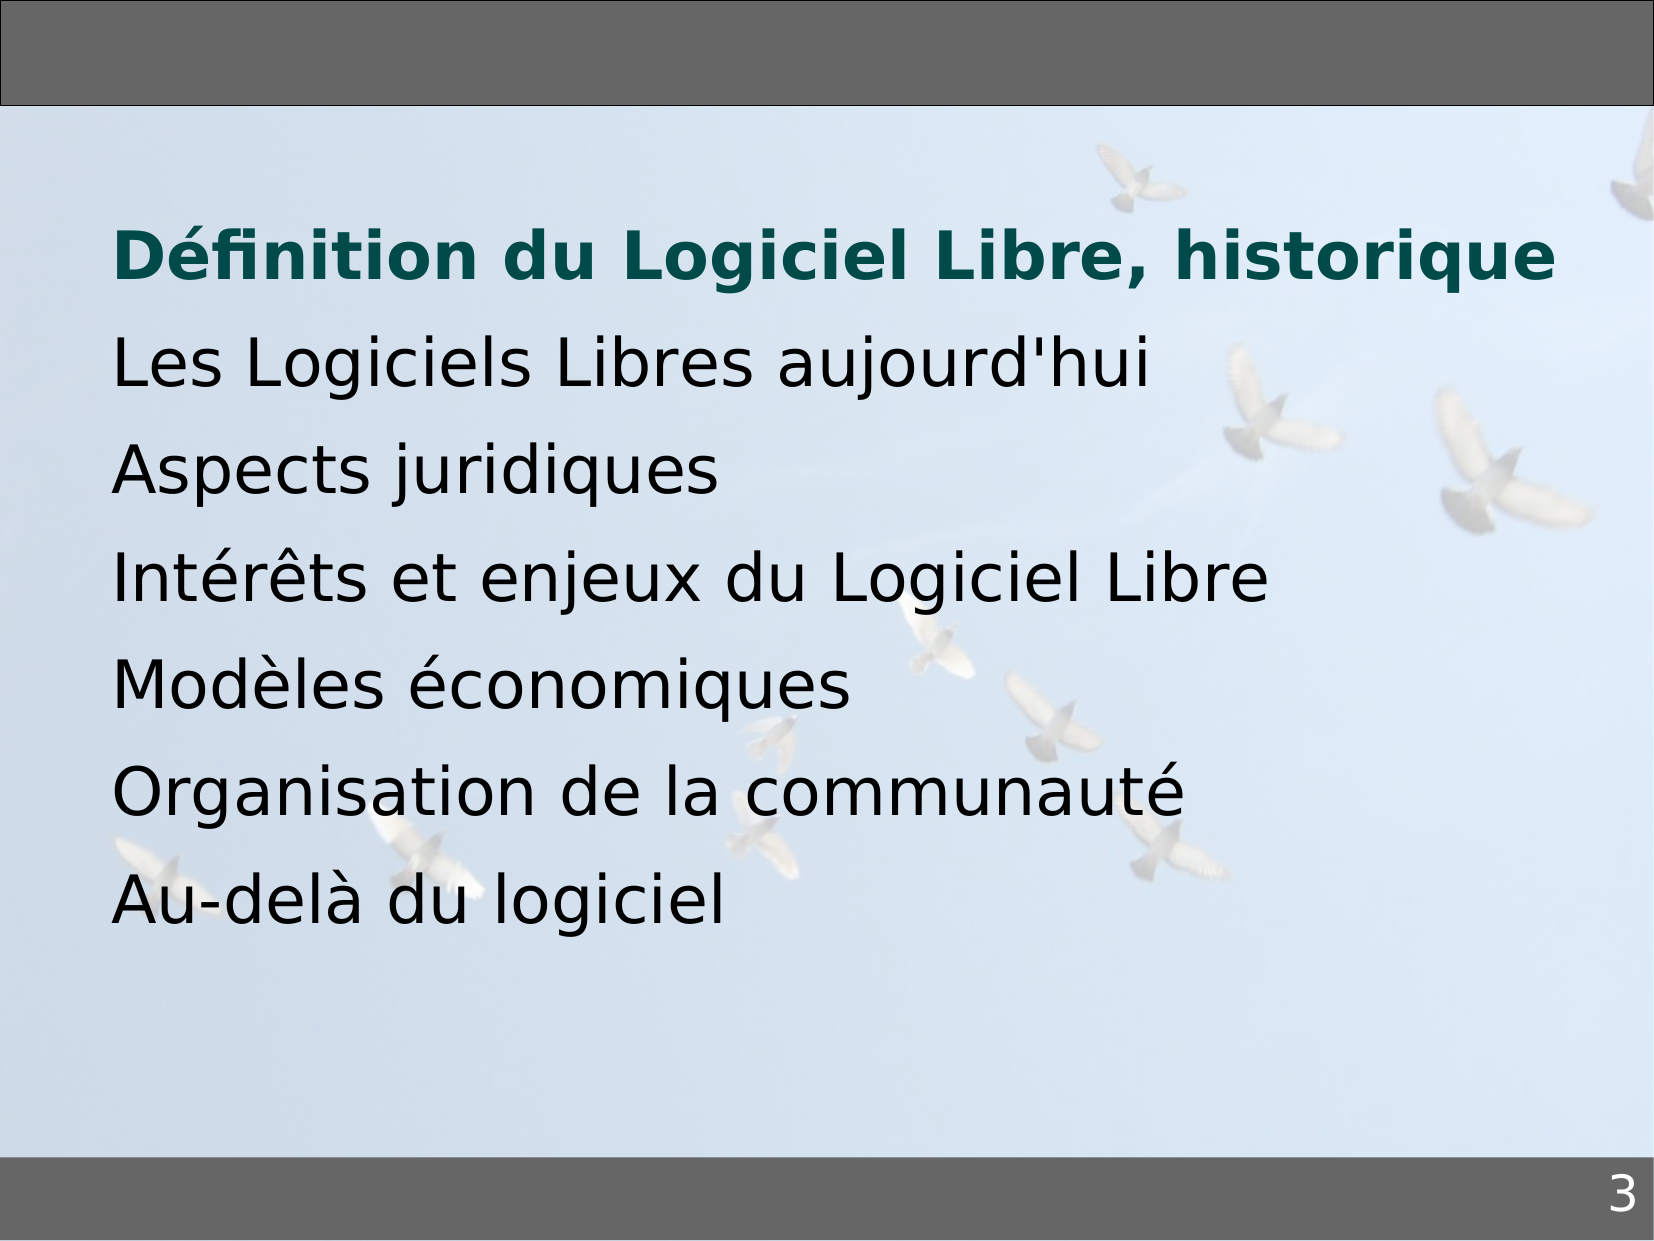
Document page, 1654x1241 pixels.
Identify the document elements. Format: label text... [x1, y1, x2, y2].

list Définition du Logiciel Libre, historique Les Logiciels Libres aujourd'hui Aspects juridiques Intérêts et enjeux du Logiciel Libre Modèles économiques Organisation de la communauté Au-delà du logiciel [93, 217, 1582, 1017]
